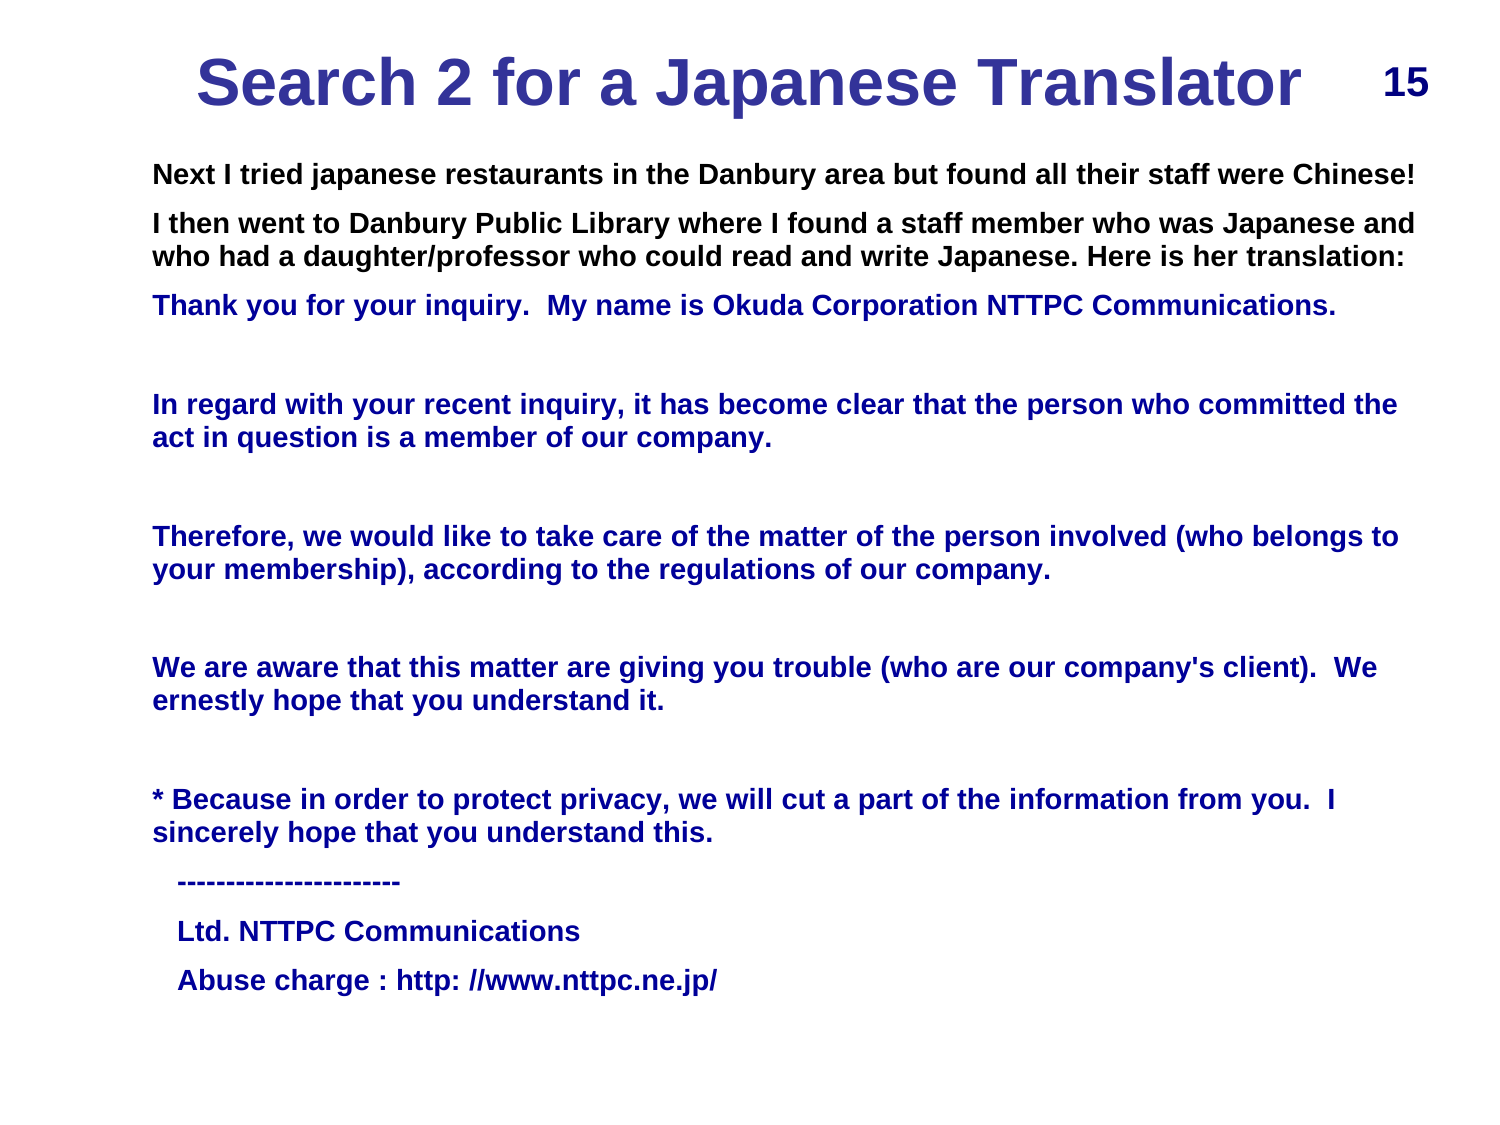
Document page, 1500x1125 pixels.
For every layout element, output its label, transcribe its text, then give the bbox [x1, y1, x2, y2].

title Search 2 for a Japanese Translator [150, 37, 1351, 128]
text_box 15 [1350, 47, 1463, 113]
list Next I tried japanese restaurants in the Danbury area but found all their staff were Chinese! I then went to Danbury Public Library where I found a staff member who was Japanese and who had a daughter/professor who could read and write Japanese. Here is her translation: Thank you for your inquiry. My name is Okuda Corporation NTTPC Communications. In regard with your recent inquiry, it has become clear that the person who committed the act in question is a member of our company. Therefore, we would like to take care of the matter of the person involved (who belongs to your membership), according to the regulations of our company. We are aware that this matter are giving you trouble (who are our company's client). We ernestly hope that you understand it. * Because in order to protect privacy, we will cut a part of the information from you. I sincerely hope that you understand this. ----------------------- Ltd. NTTPC Communications Abuse charge : http: //www.nttpc.ne.jp/ [75, 149, 1463, 1051]
